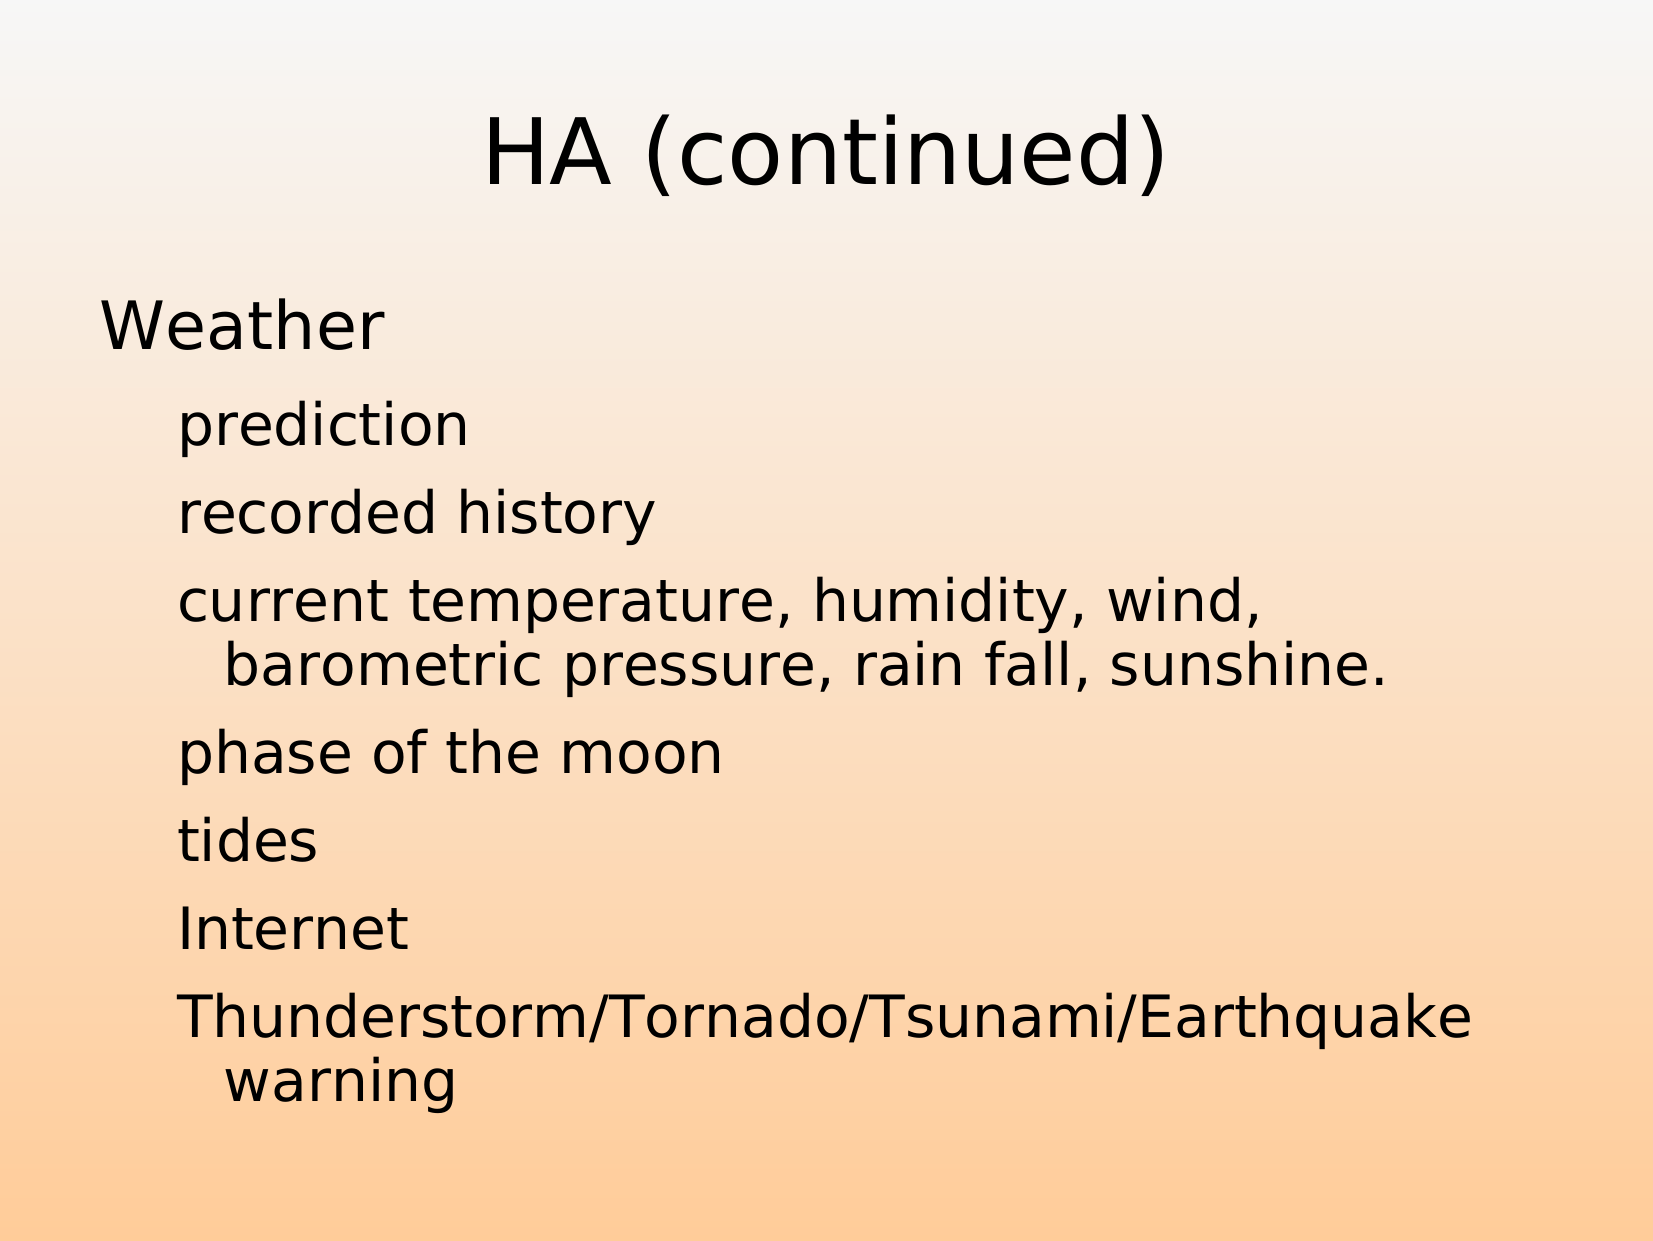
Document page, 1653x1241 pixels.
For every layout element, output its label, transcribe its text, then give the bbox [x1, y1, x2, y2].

title HA (continued)‏ [82, 49, 1570, 257]
list Weather prediction recorded history current temperature, humidity, wind, barometric pressure, rain fall, sunshine. phase of the moon tides Internet Thunderstorm/Tornado/Tsunami/Earthquake warning [82, 290, 1571, 1119]
